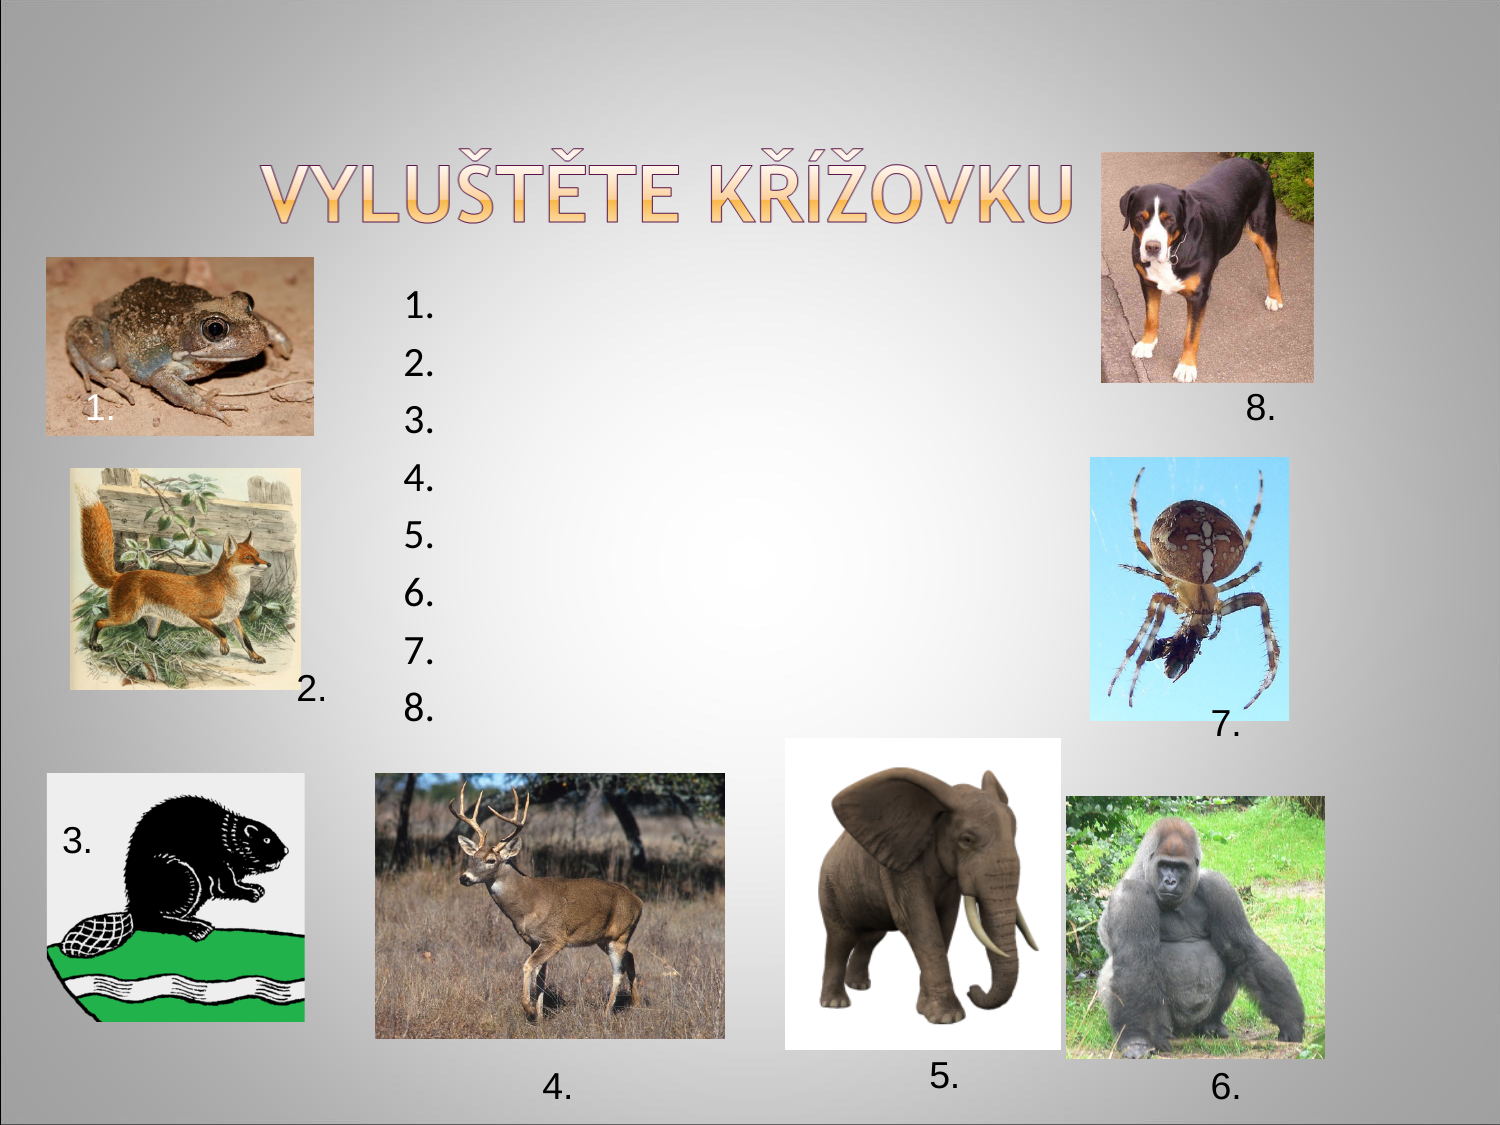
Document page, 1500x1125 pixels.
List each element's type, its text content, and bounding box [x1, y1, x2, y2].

table_cell [908, 385, 973, 442]
table_header [842, 270, 908, 327]
table_header [647, 270, 712, 327]
table_cell [908, 673, 973, 730]
table_cell [777, 557, 842, 615]
table_cell [712, 615, 777, 673]
table_cell [517, 442, 582, 500]
table_cell 7. [387, 615, 452, 673]
table_cell 6. [387, 557, 452, 615]
table_cell 5. [387, 500, 452, 557]
table_cell [452, 442, 517, 500]
text_box 5. [914, 1042, 976, 1104]
text_box 1. [70, 374, 133, 436]
table_cell [842, 500, 908, 557]
text_box 3. [47, 808, 109, 869]
table_cell [908, 327, 973, 385]
text_box 4. [527, 1054, 589, 1116]
table_cell [647, 500, 712, 557]
table_cell [517, 385, 582, 442]
table_cell [582, 673, 647, 730]
text_box 2. [281, 656, 343, 717]
table_cell [452, 500, 517, 557]
table_cell [777, 615, 842, 673]
table_cell [582, 327, 647, 385]
table_cell [582, 500, 647, 557]
table_cell [517, 615, 582, 673]
table_cell [517, 557, 582, 615]
table_cell [842, 385, 908, 442]
text_box 6. [1195, 1054, 1257, 1116]
table_cell [712, 500, 777, 557]
table_cell [452, 385, 517, 442]
table_cell [908, 500, 973, 557]
table_cell [452, 673, 517, 730]
table_header [712, 270, 777, 327]
table_cell [712, 327, 777, 385]
table_cell 4. [387, 442, 452, 500]
table_header [908, 270, 973, 327]
table_cell [452, 557, 517, 615]
table_cell [582, 557, 647, 615]
table_cell [712, 673, 777, 730]
table_cell [647, 327, 712, 385]
table_header [777, 270, 842, 327]
table_cell 3. [387, 385, 452, 442]
picture [0, 0, 1500, 1125]
table_cell [842, 615, 908, 673]
table_cell [452, 327, 517, 385]
table_cell [517, 500, 582, 557]
table_cell [712, 442, 777, 500]
table_cell [647, 385, 712, 442]
table_cell [647, 557, 712, 615]
table_cell [517, 327, 582, 385]
table_cell [777, 673, 842, 730]
table_cell [842, 673, 908, 730]
table_cell [777, 327, 842, 385]
table_cell [647, 673, 712, 730]
table_cell [777, 385, 842, 442]
table_cell [908, 615, 973, 673]
table_cell [908, 442, 973, 500]
table_header [582, 270, 647, 327]
table_cell [582, 615, 647, 673]
table_header [452, 270, 517, 327]
table_cell [842, 442, 908, 500]
table_cell [908, 557, 973, 615]
table_cell 2. [387, 327, 452, 385]
table_cell [647, 442, 712, 500]
table_cell [712, 557, 777, 615]
text_box [73, 52, 1265, 241]
table_cell [842, 557, 908, 615]
table_header 1. [387, 270, 452, 327]
table_cell [647, 615, 712, 673]
table_cell [777, 442, 842, 500]
table_cell 8. [387, 673, 452, 730]
table_header [517, 270, 582, 327]
text_box 8. [1230, 374, 1292, 436]
table_cell [842, 327, 908, 385]
text_box 7. [1195, 691, 1257, 752]
table_cell [582, 385, 647, 442]
table_cell [517, 673, 582, 730]
table_cell [777, 500, 842, 557]
table_cell [582, 442, 647, 500]
table_cell [452, 615, 517, 673]
table_cell [712, 385, 777, 442]
